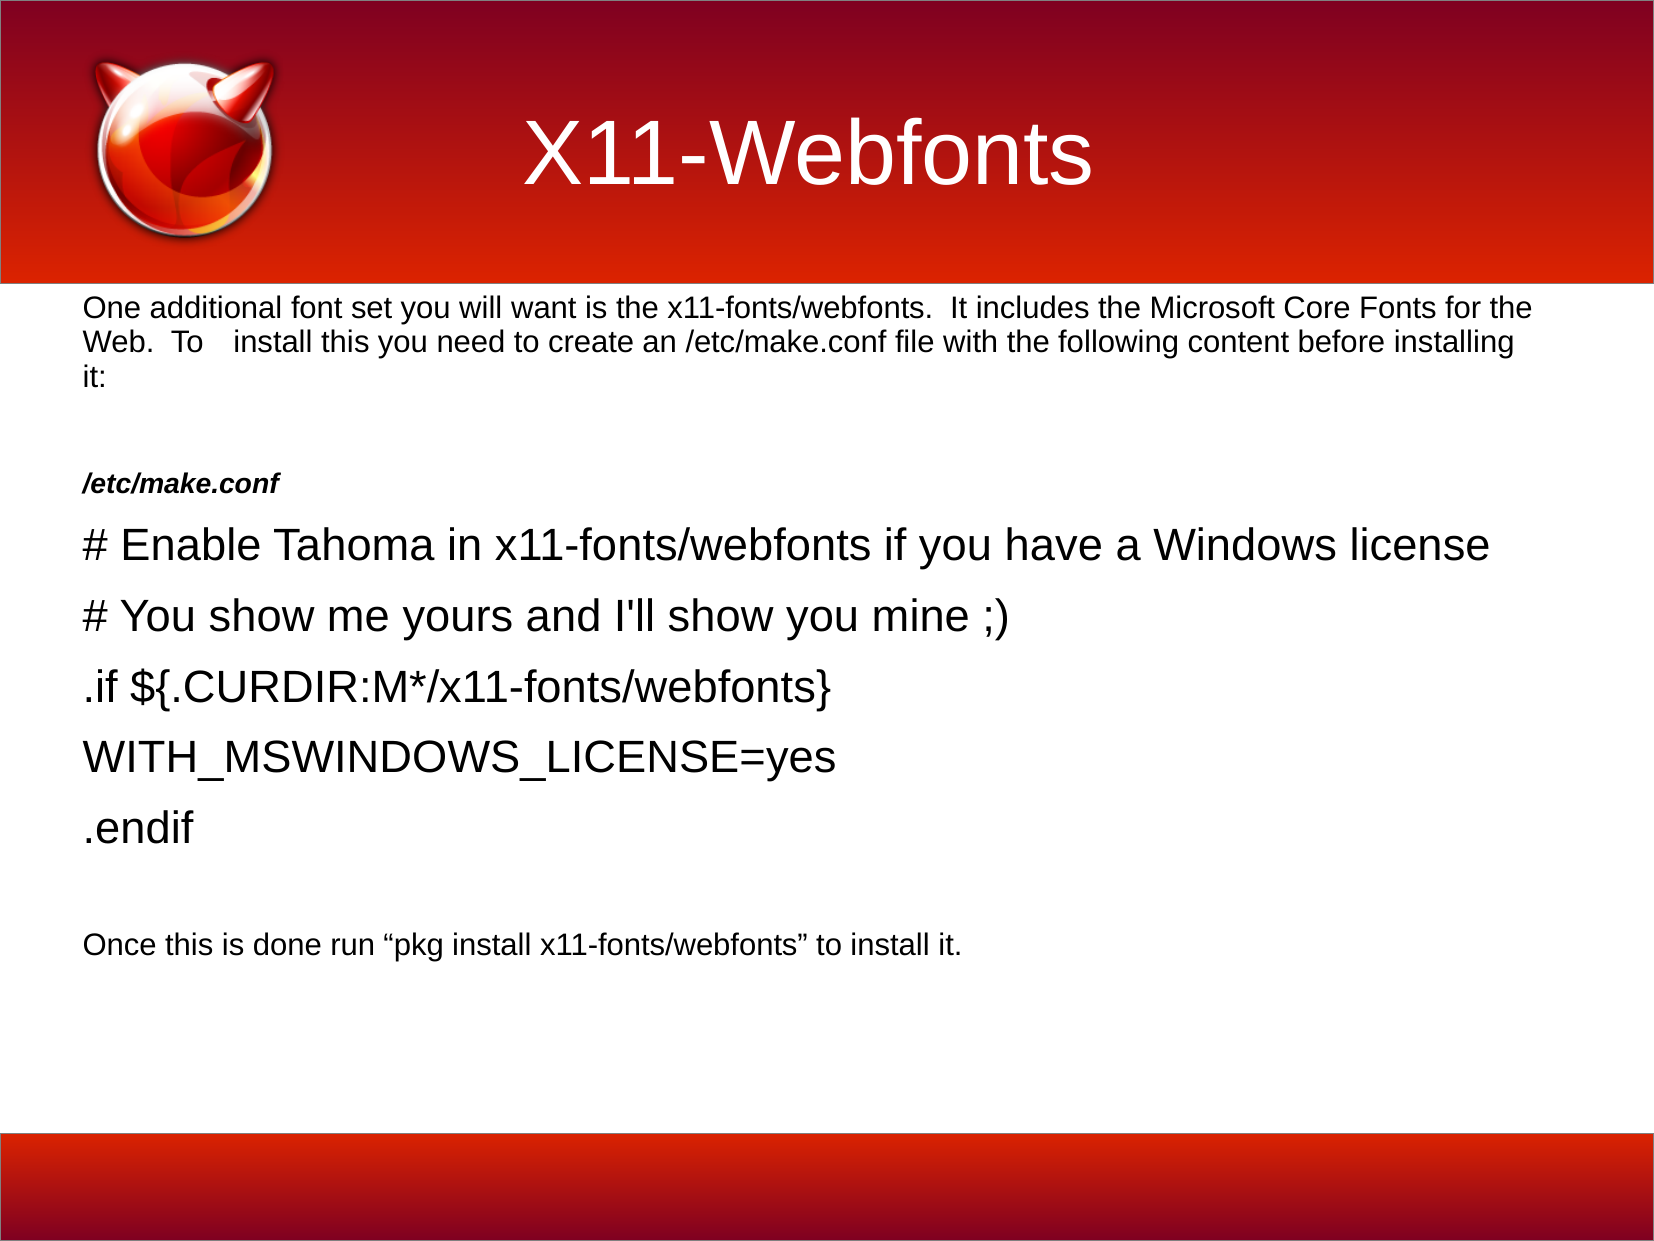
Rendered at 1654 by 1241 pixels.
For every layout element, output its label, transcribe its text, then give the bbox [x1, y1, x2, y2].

title X11-Webfonts [82, 49, 1536, 257]
list One additional font set you will want is the x11-fonts/webfonts. It includes the Microsoft Core Fonts for the Web. To install this you need to create an /etc/make.conf file with the following content before installing it: /etc/make.conf # Enable Tahoma in x11-fonts/webfonts if you have a Windows license # You show me yours and I'll show you mine ;) .if ${.CURDIR:M*/x11-fonts/webfonts} WITH_MSWINDOWS_LICENSE=yes .endif Once this is done run “pkg install x11-fonts/webfonts” to install it. [82, 290, 1538, 1010]
